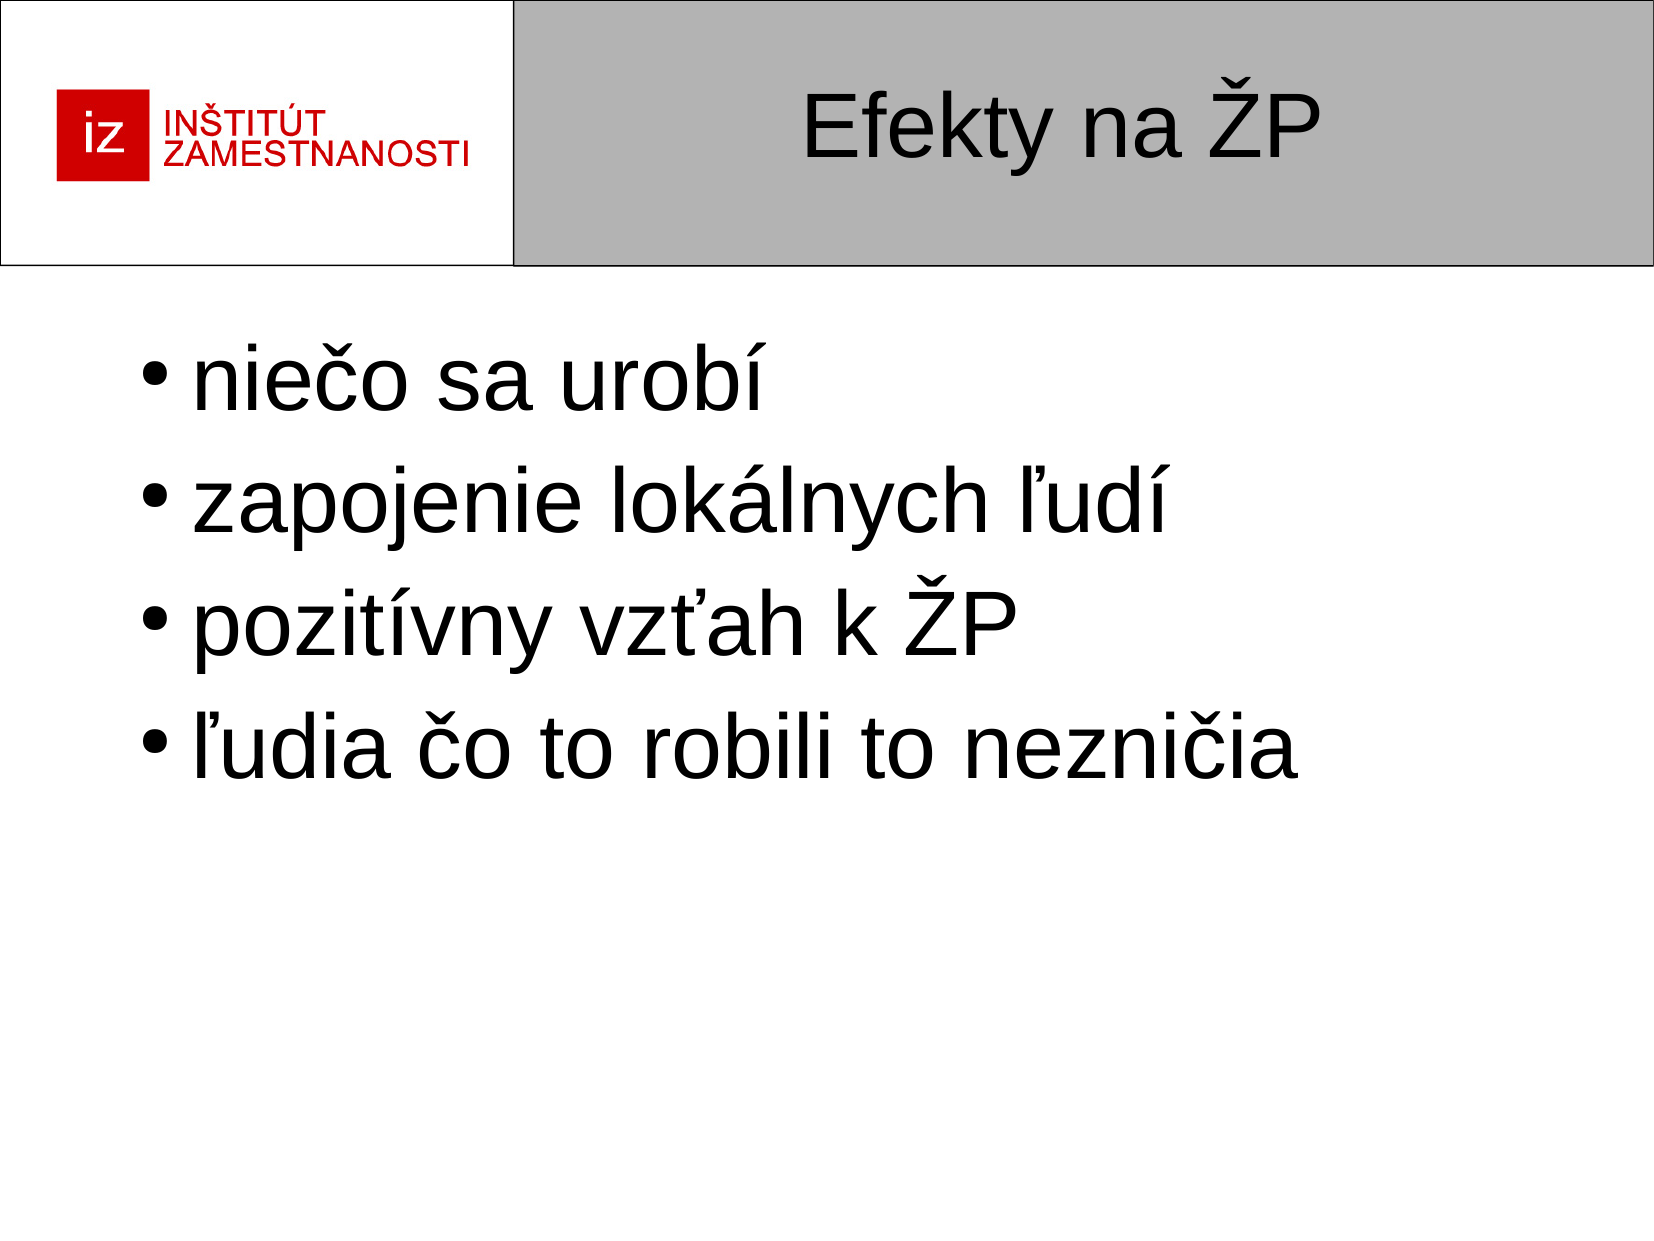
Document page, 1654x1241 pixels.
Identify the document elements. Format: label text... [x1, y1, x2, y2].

list niečo sa urobí zapojenie lokálnych ľudí pozitívny vzťah k ŽP ľudia čo to robili to nezničia [121, 344, 1533, 1126]
picture [5, 8, 512, 257]
title Efekty na ŽP [561, 29, 1565, 237]
